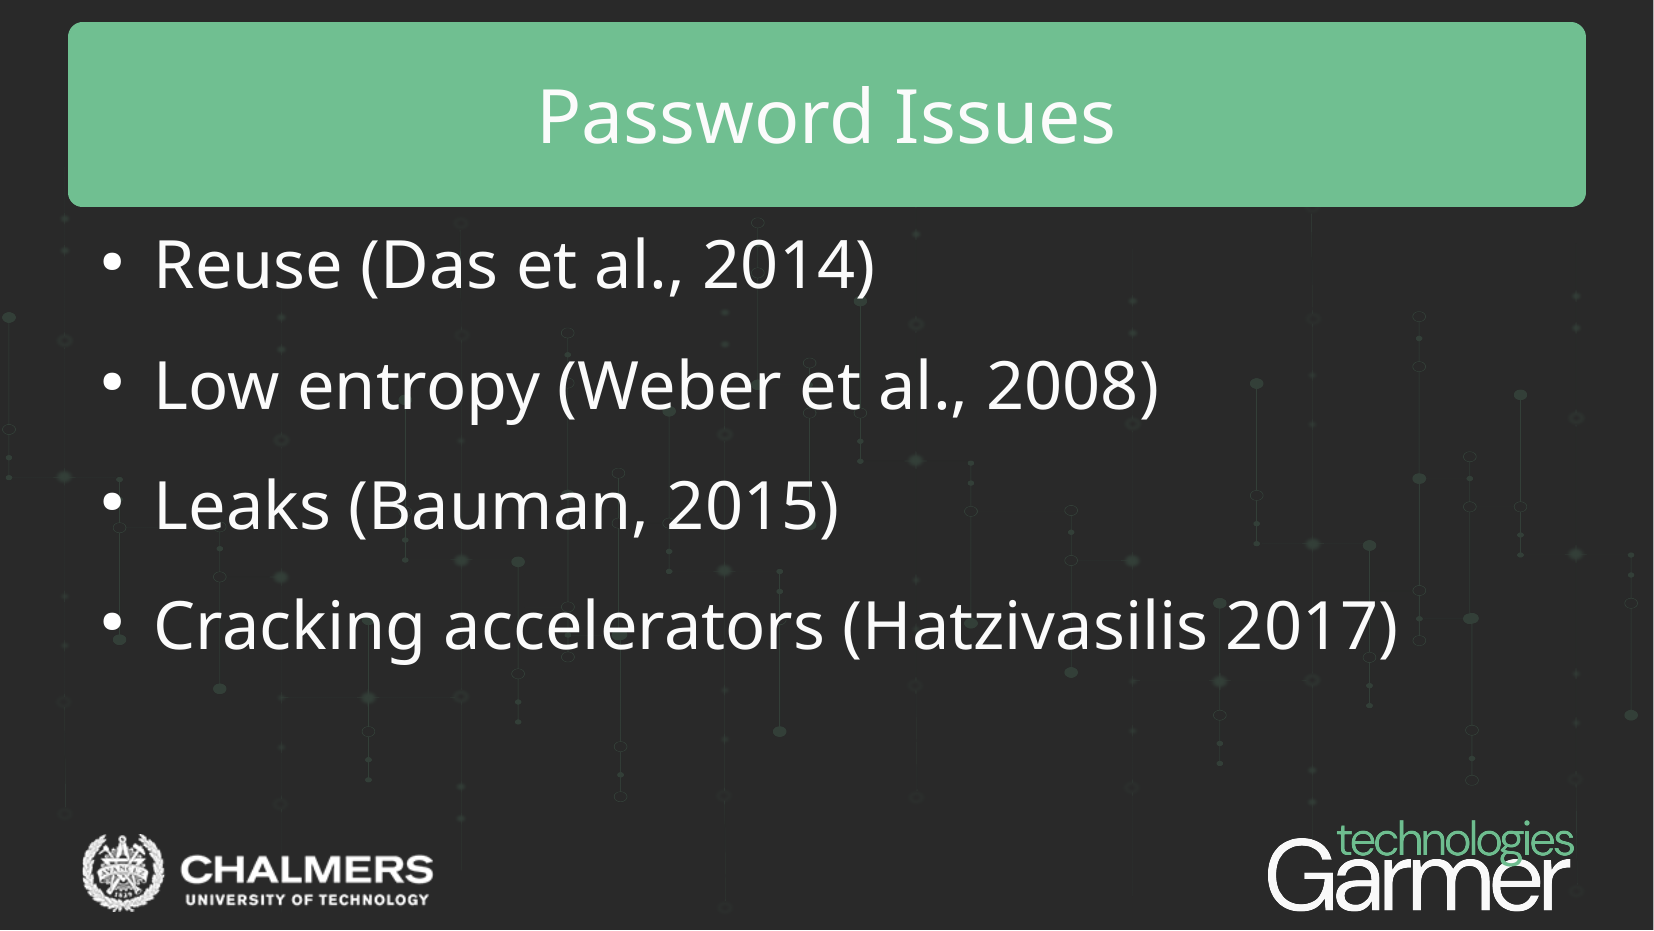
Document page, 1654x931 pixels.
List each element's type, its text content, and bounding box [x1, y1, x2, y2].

picture [82, 834, 443, 912]
title Password Issues [82, 37, 1571, 193]
list Reuse (Das et al., 2014) Low entropy (Weber et al., 2008) Leaks (Bauman, 2015) Cracking accelerators (Hatzivasilis 2017) [82, 217, 1571, 758]
picture [1246, 807, 1607, 912]
